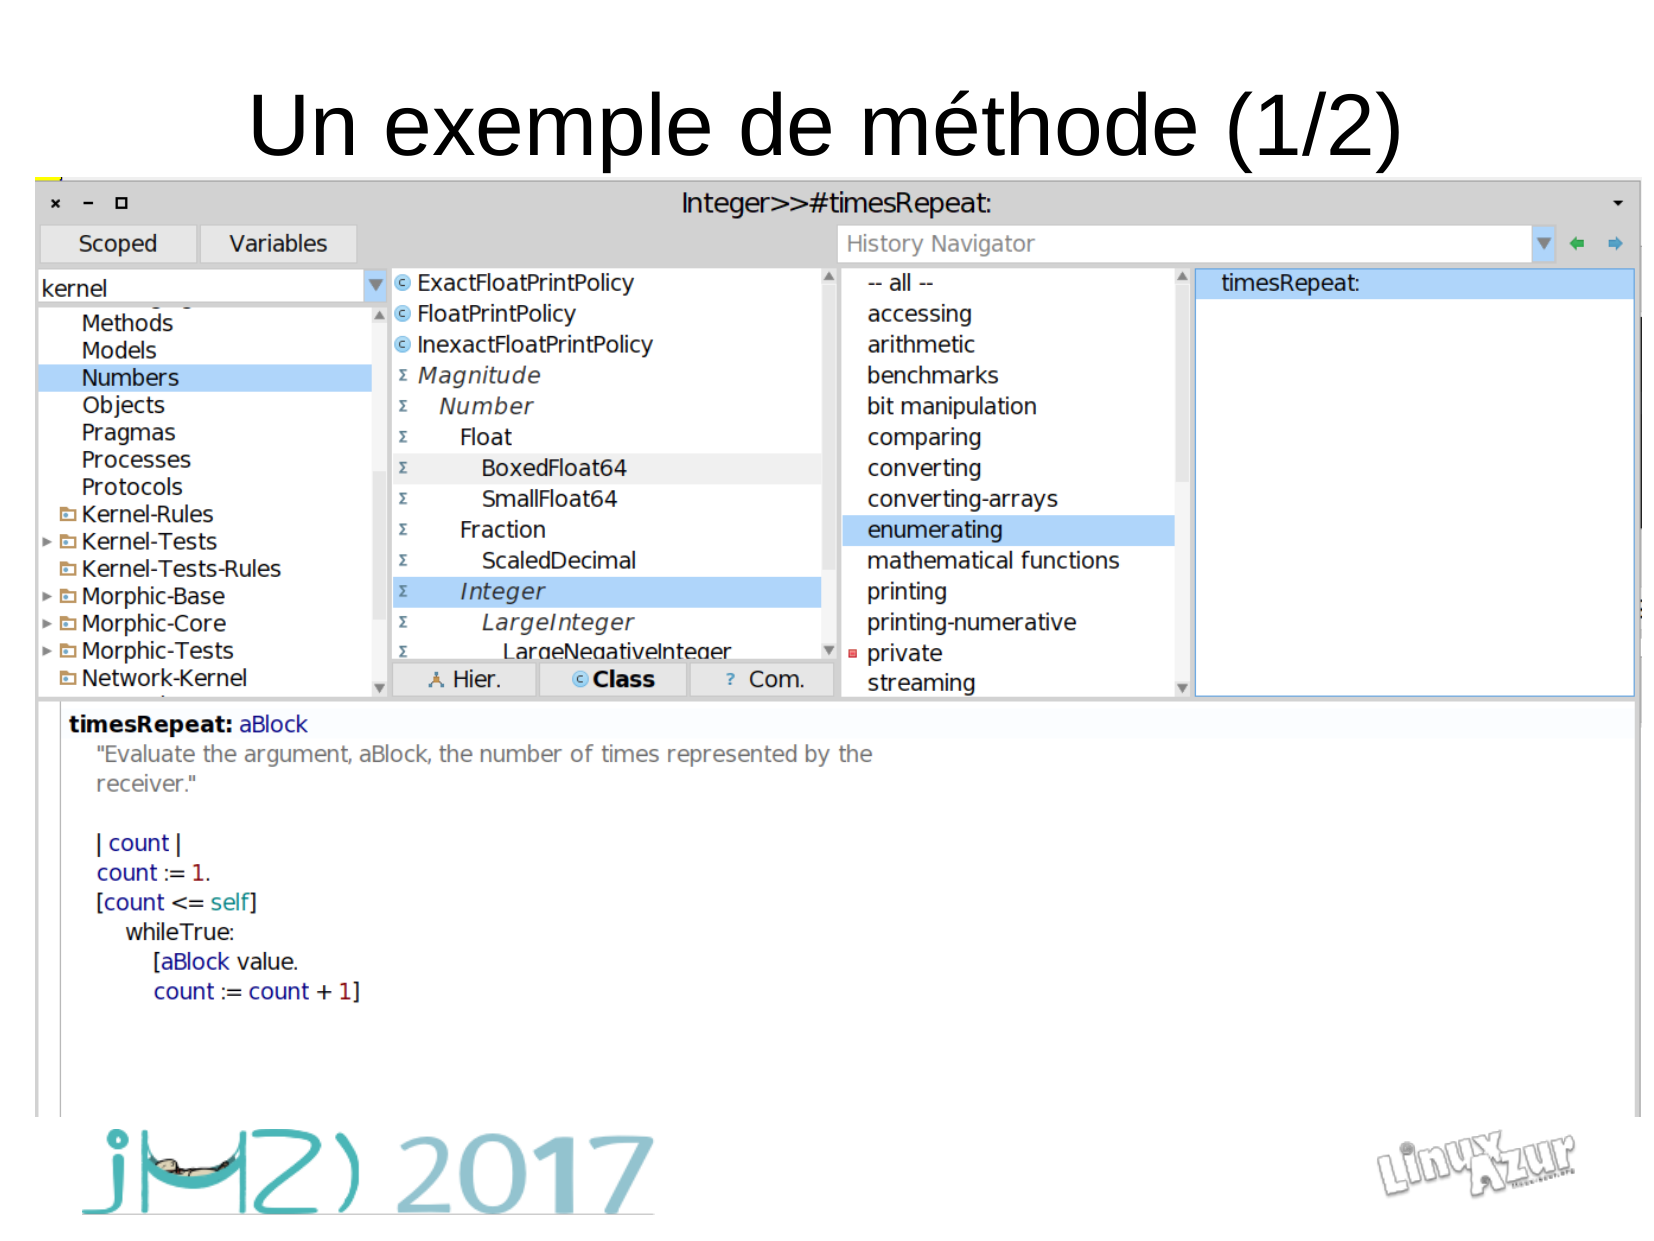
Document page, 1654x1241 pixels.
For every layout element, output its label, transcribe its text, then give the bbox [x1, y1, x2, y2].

title Un exemple de méthode (1/2) [82, 49, 1571, 177]
picture [35, 177, 1642, 1211]
picture [82, 1129, 655, 1216]
